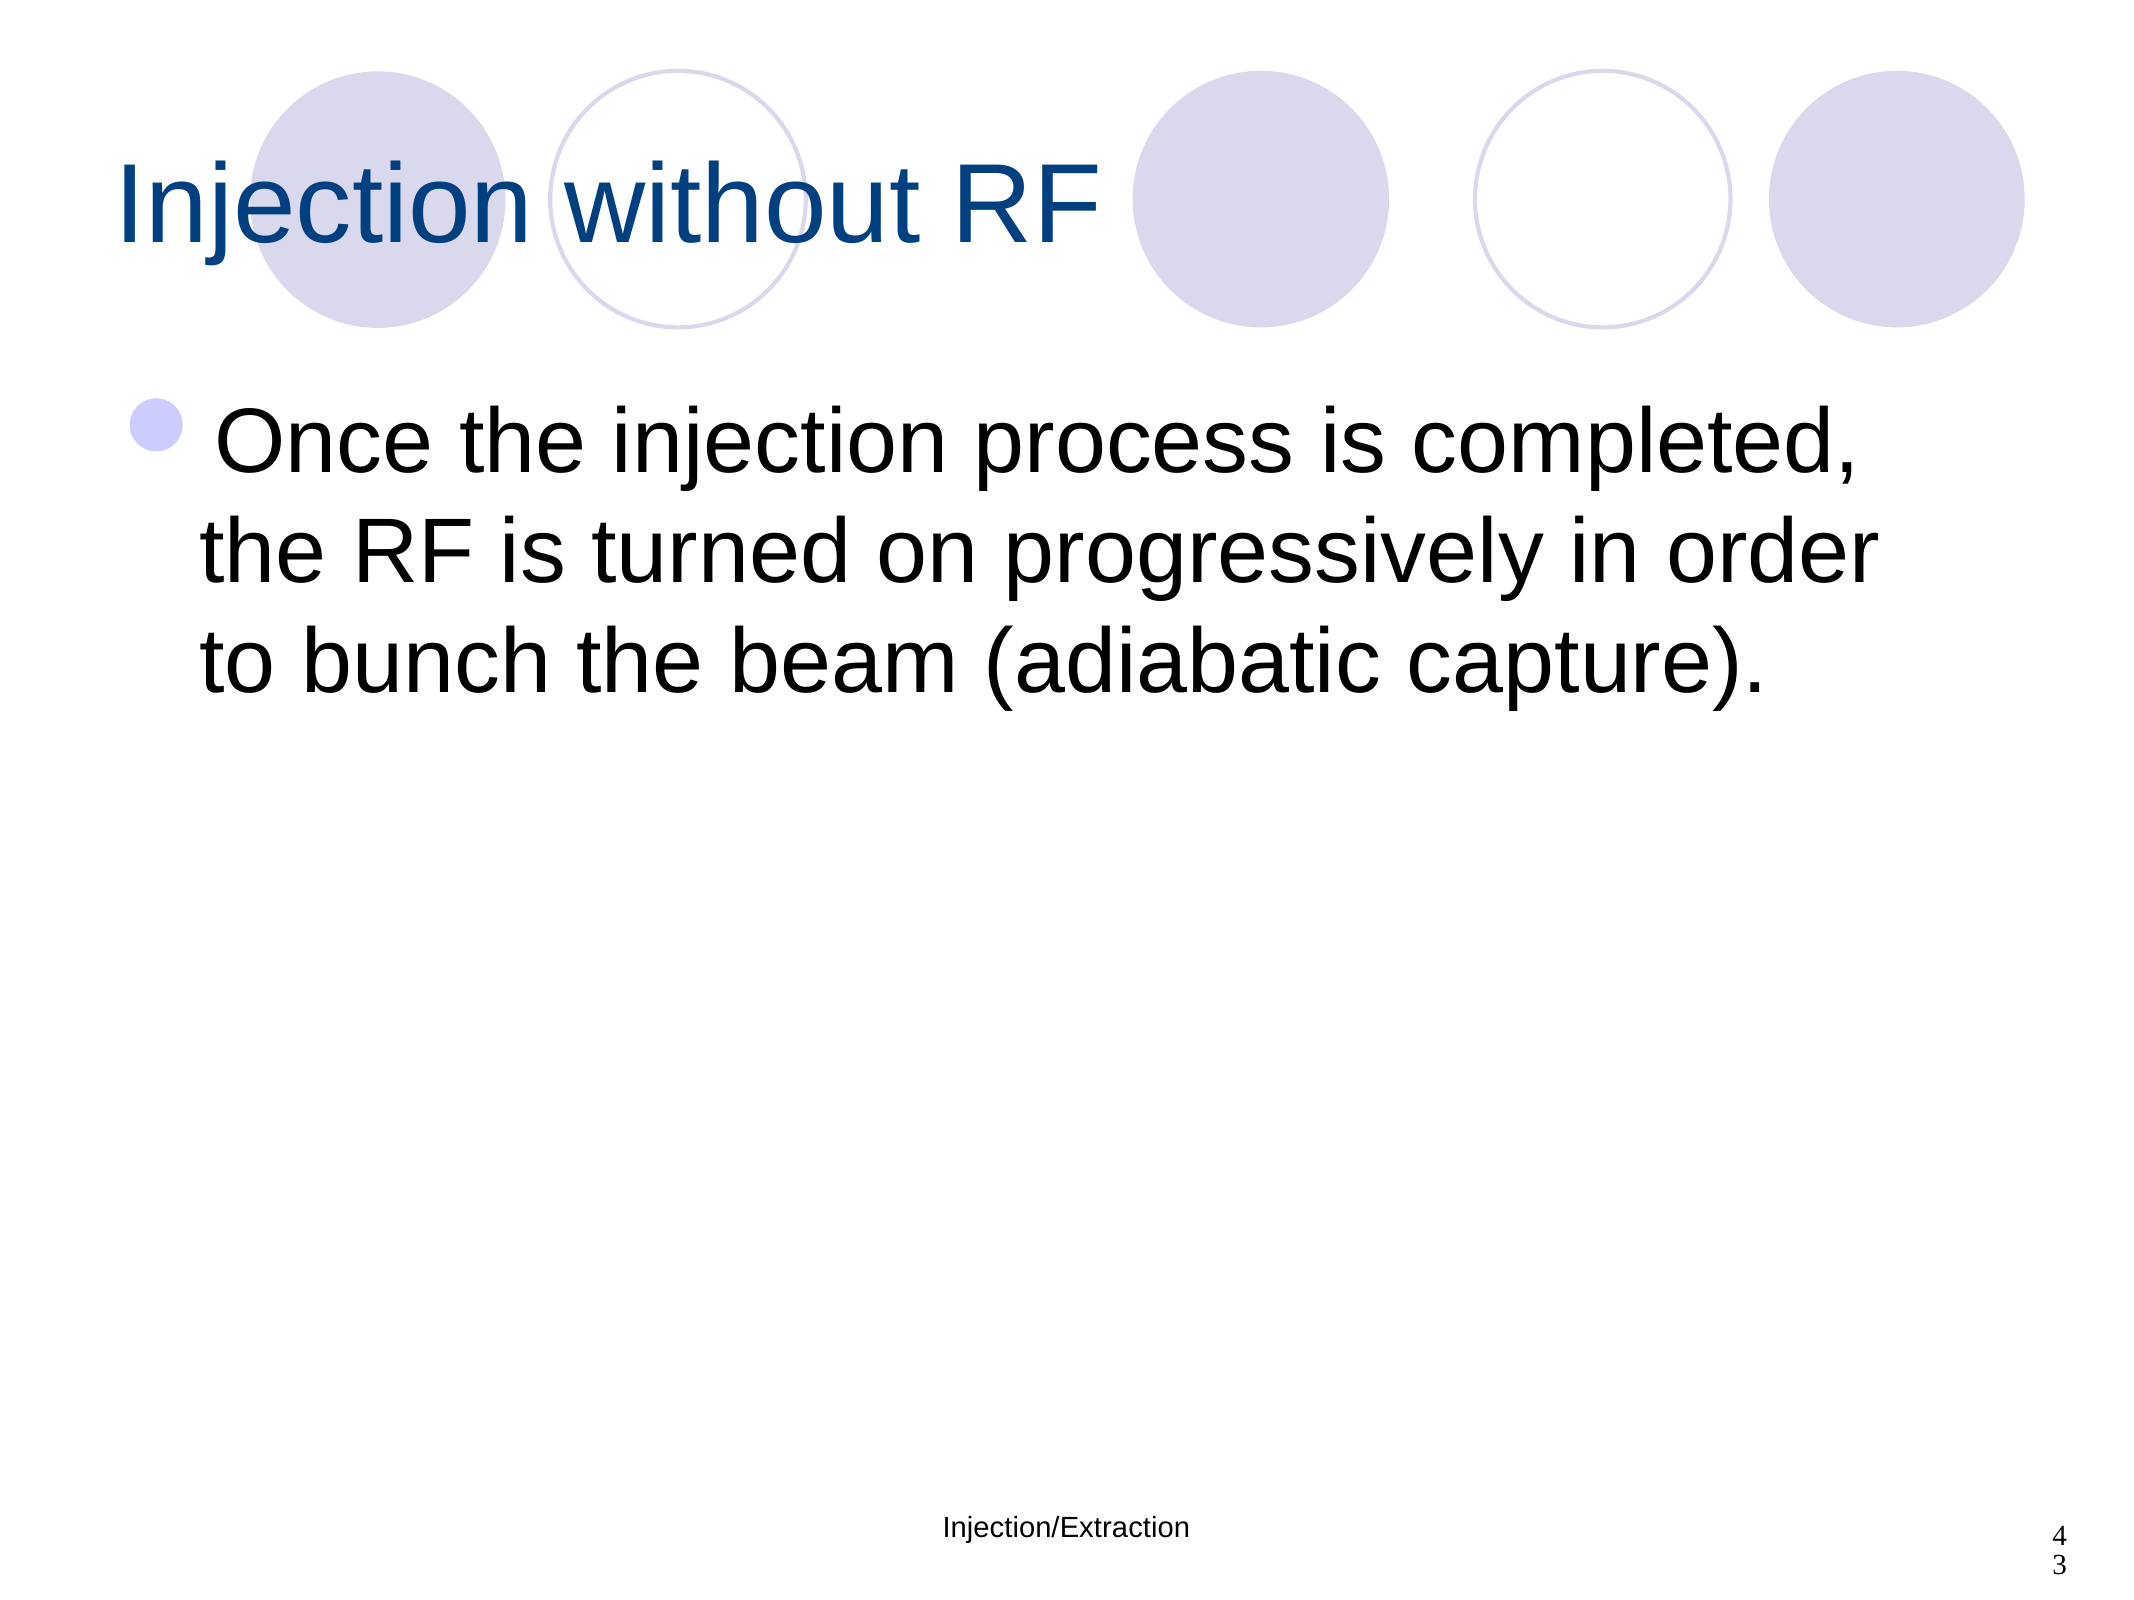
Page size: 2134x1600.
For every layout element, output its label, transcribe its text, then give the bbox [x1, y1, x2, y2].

title Injection without RF [106, 21, 2028, 372]
list Once the injection process is completed, the RF is turned on progressively in order to bunch the beam (adiabatic capture). [106, 372, 2028, 1600]
